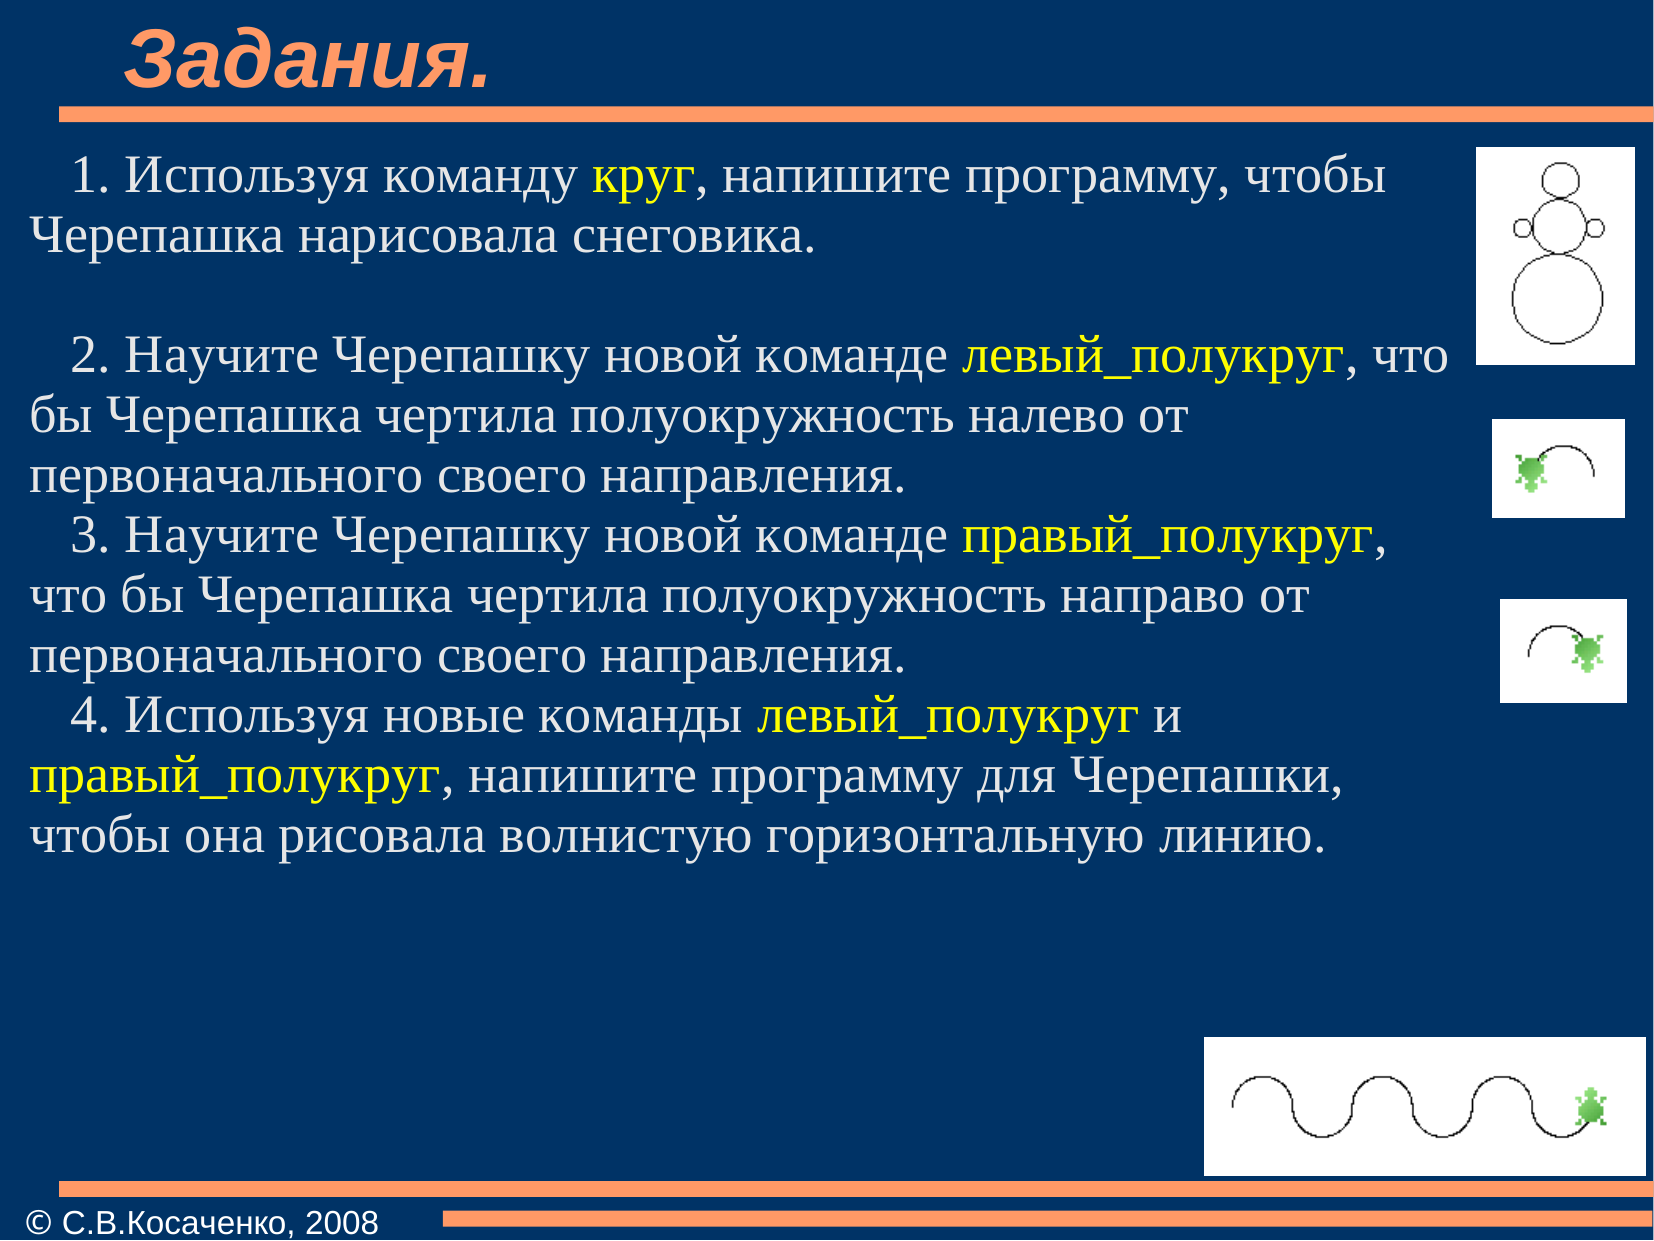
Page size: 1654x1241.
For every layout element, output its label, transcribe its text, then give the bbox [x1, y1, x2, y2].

picture [1492, 419, 1625, 518]
title Задания. [123, 0, 1536, 119]
picture [1500, 599, 1627, 703]
picture [1476, 147, 1635, 365]
list 1. Используя команду круг, напишите программу, чтобы Черепашка нарисовала снеговика. 2. Научите Черепашку новой команде левый_полукруг, что бы Черепашка чертила полуокружность налево от первоначального своего направления. 3. Научите Черепашку новой команде правый_полукруг, что бы Черепашка чертила полуокружность направо от первоначального своего направления. 4. Используя новые команды левый_полукруг и правый_полукруг, напишите программу для Черепашки, чтобы она рисовала волнистую горизонтальную линию. [29, 144, 1477, 1090]
picture [1204, 1037, 1646, 1176]
